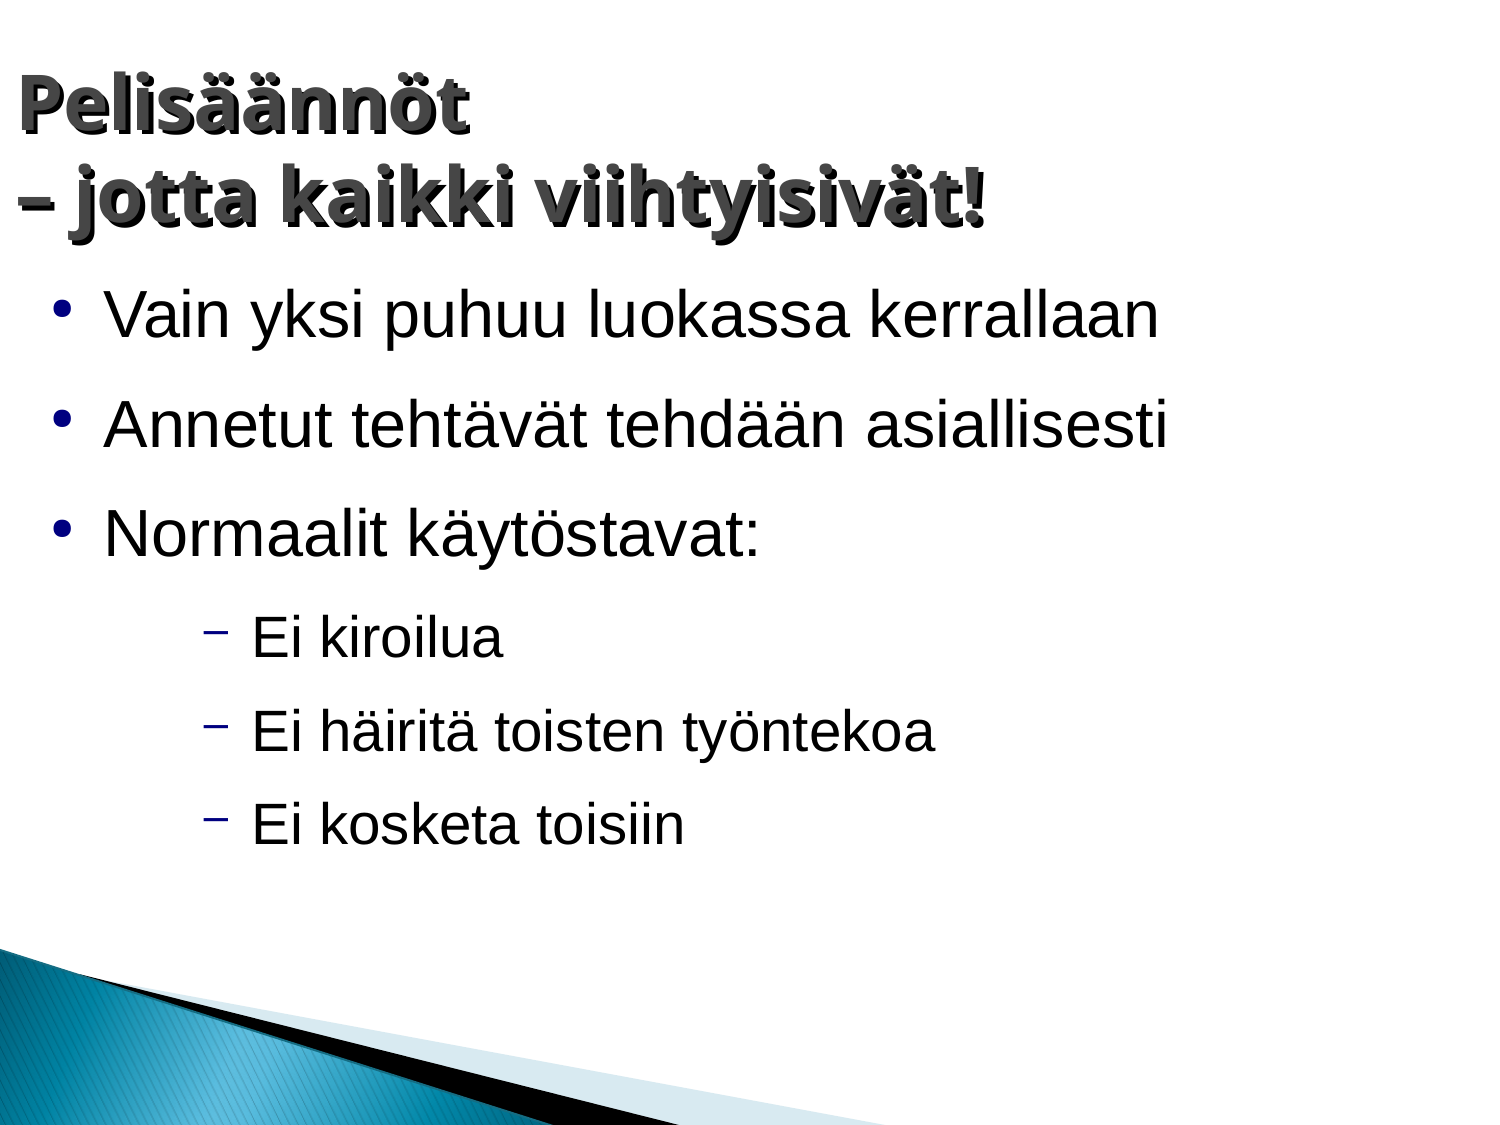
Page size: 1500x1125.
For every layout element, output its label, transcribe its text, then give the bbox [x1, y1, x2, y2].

list Vain yksi puhuu luokassa kerrallaan Annetut tehtävät tehdään asiallisesti Normaalit käytöstavat: Ei kiroilua Ei häiritä toisten työntekoa Ei kosketa toisiin [0, 263, 1270, 993]
title Pelisäännöt – jotta kaikki viihtyisivät! [0, 45, 1270, 232]
